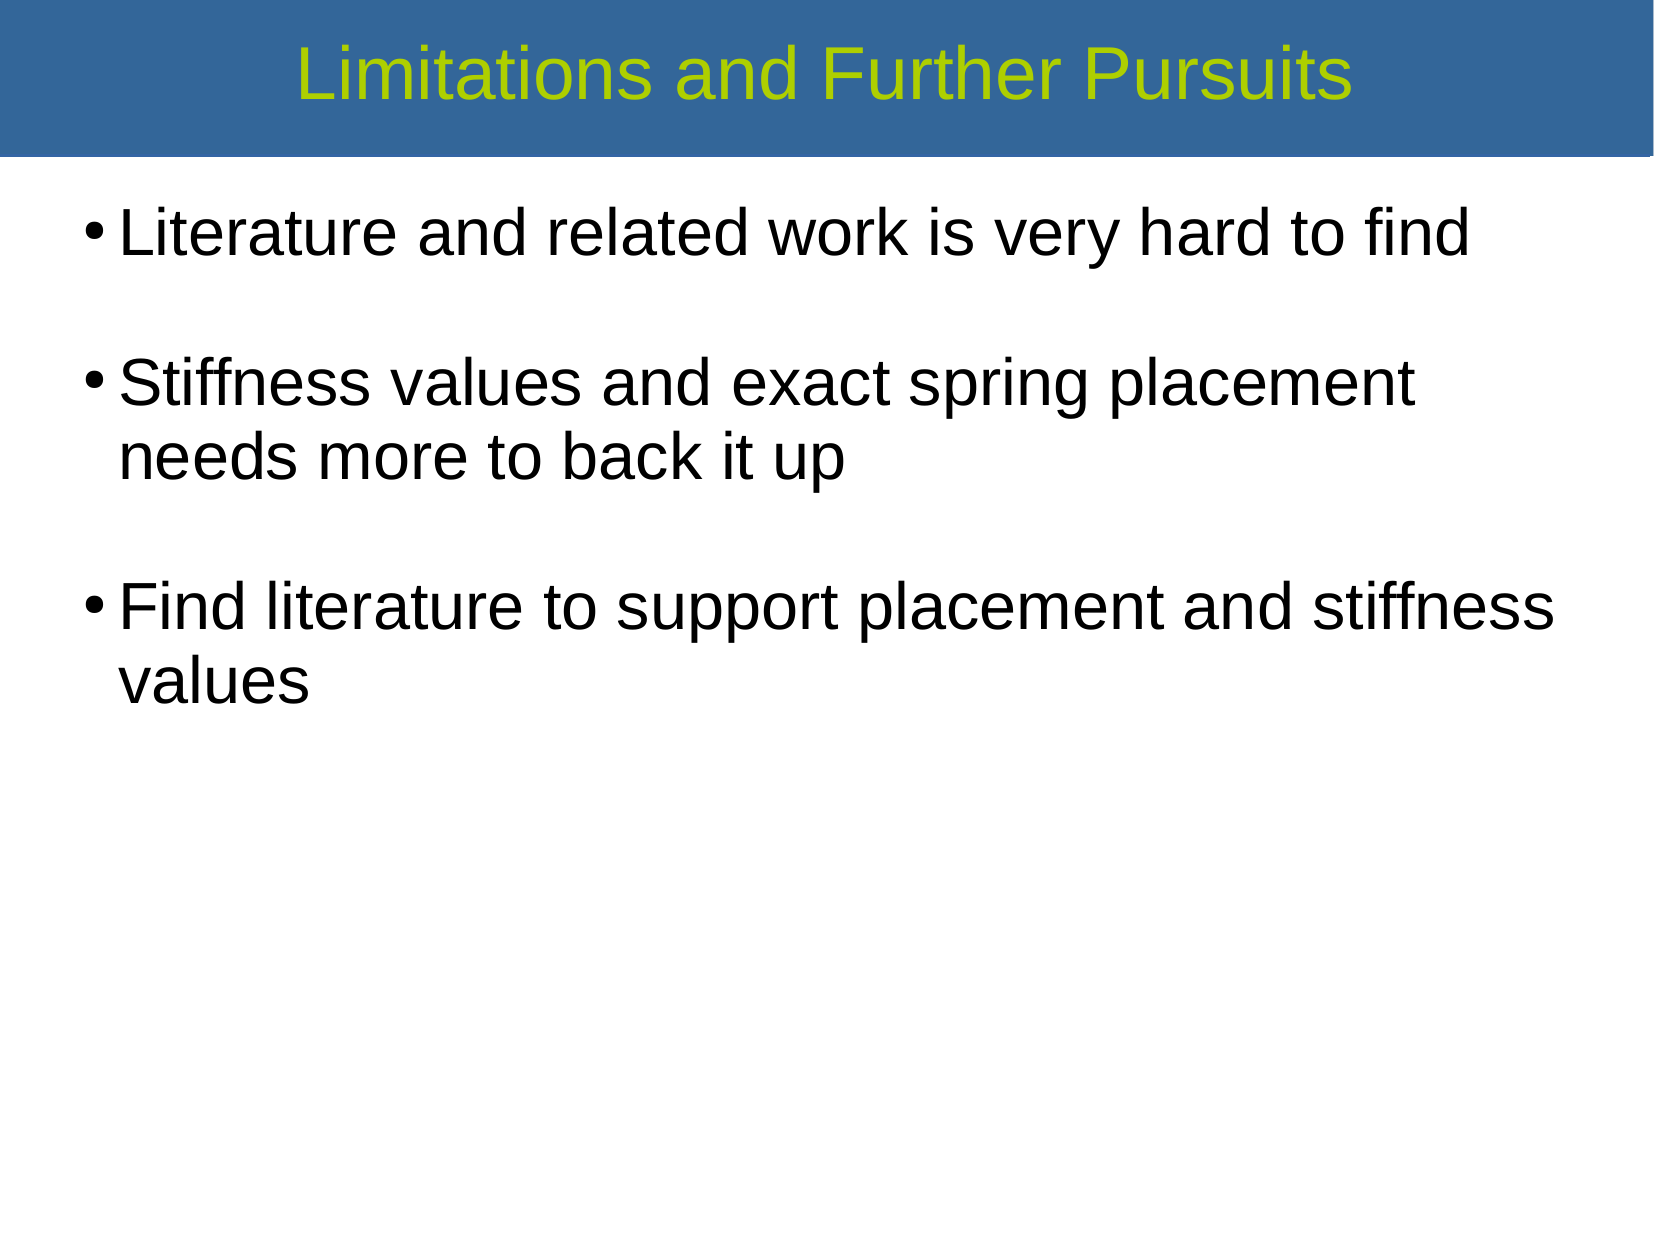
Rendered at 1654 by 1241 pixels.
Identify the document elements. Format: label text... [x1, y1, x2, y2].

subtitle Literature and related work is very hard to find Stiffness values and exact spring placement needs more to back it up Find literature to support placement and stiffness values [82, 195, 1571, 1010]
text_box [0, 0, 1654, 156]
text_box Limitations and Further Pursuits [0, 24, 1651, 123]
